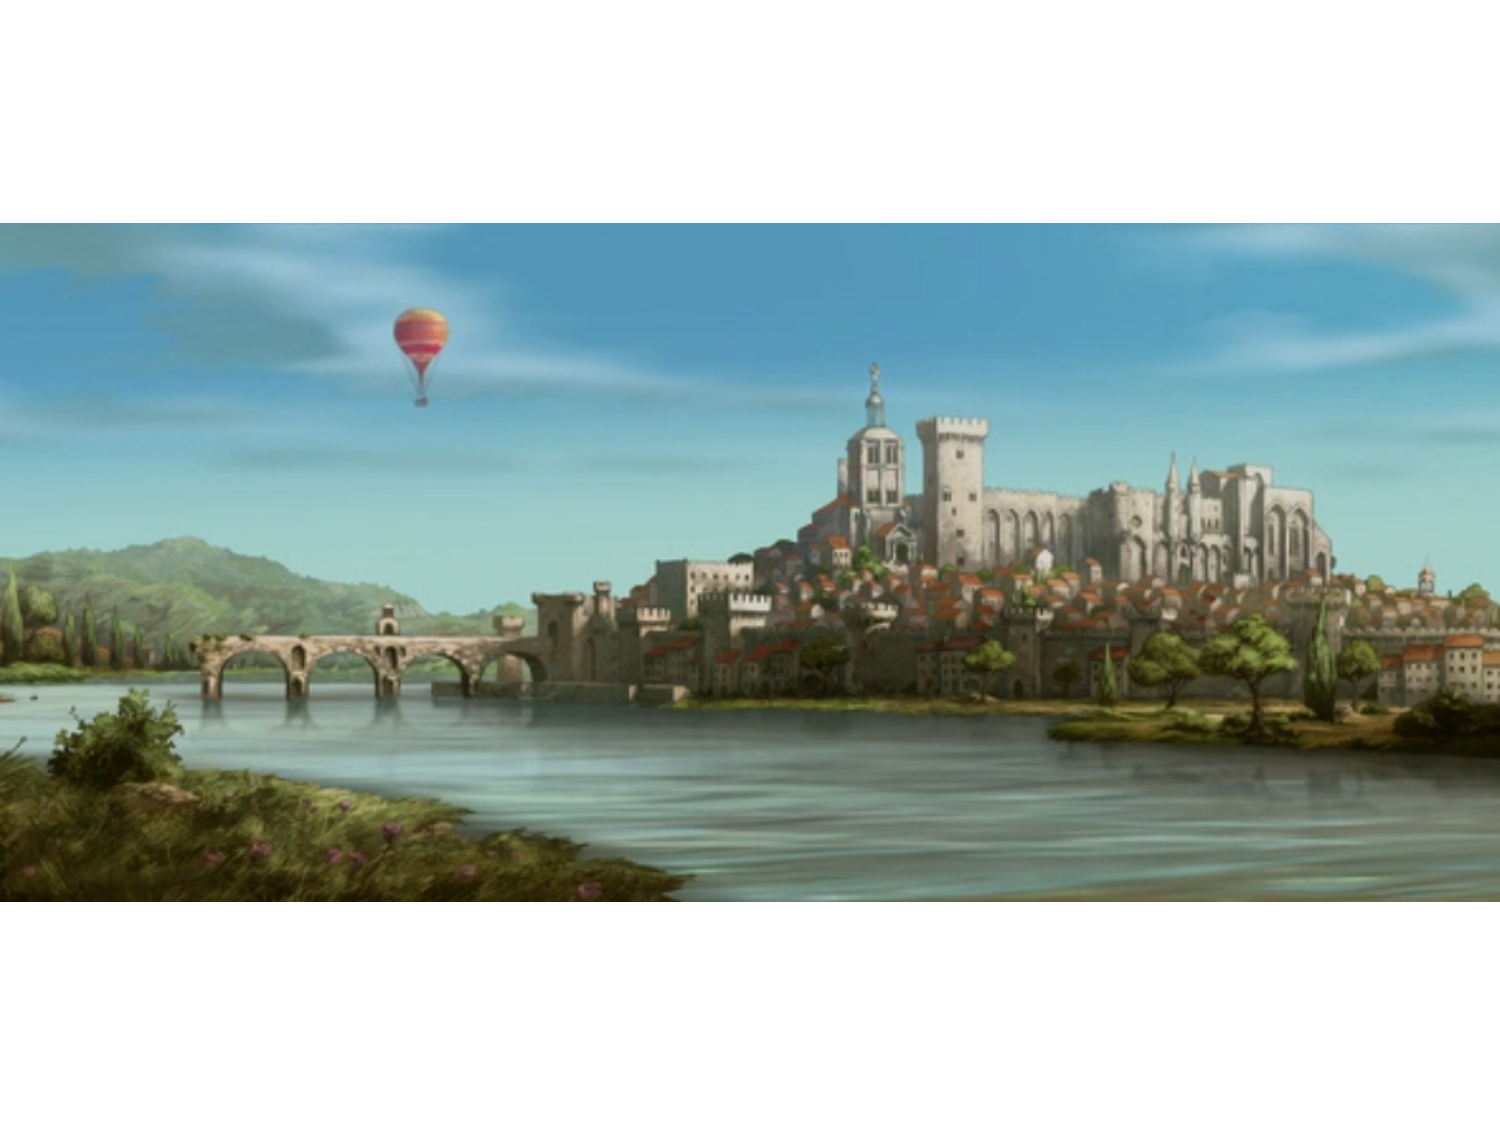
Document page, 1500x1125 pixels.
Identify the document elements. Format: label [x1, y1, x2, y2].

picture [0, 223, 1500, 902]
